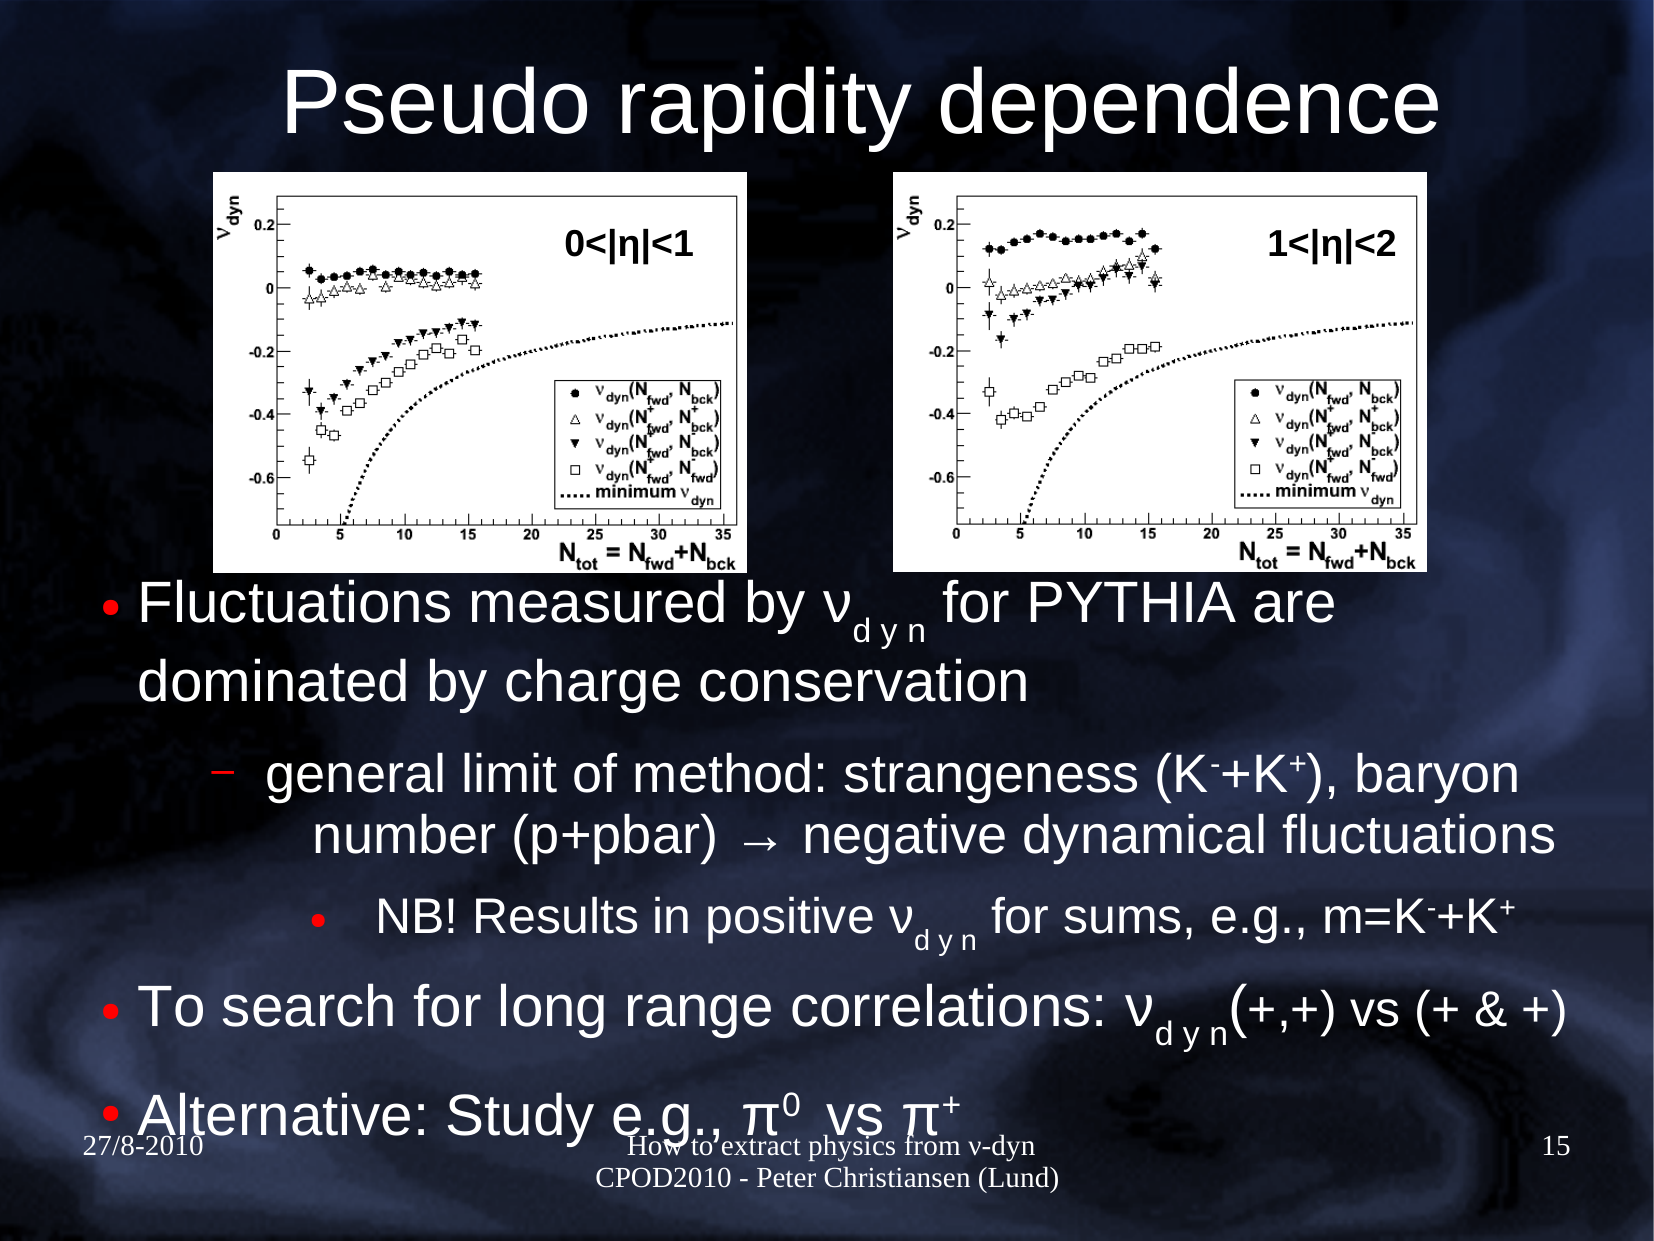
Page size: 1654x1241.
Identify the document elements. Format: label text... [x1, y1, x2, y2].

text_box 1<|η|<2 [1252, 214, 1412, 272]
list Fluctuations measured by νd y n for PYTHIA are dominated by charge conservation general limit of method: strangeness (K-+K+), baryon number (p+pbar) → negative dynamical fluctuations NB! Results in positive νd y n for sums, e.g., m=K-+K+ To search for long range correlations: νd y n(+,+) vs (+ & +) Alternative: Study e.g., π0 vs π+ [82, 570, 1571, 1148]
text_box 0<|η|<1 [549, 214, 709, 272]
picture [0, 0, 1654, 1241]
title Pseudo rapidity dependence [82, 49, 1571, 257]
